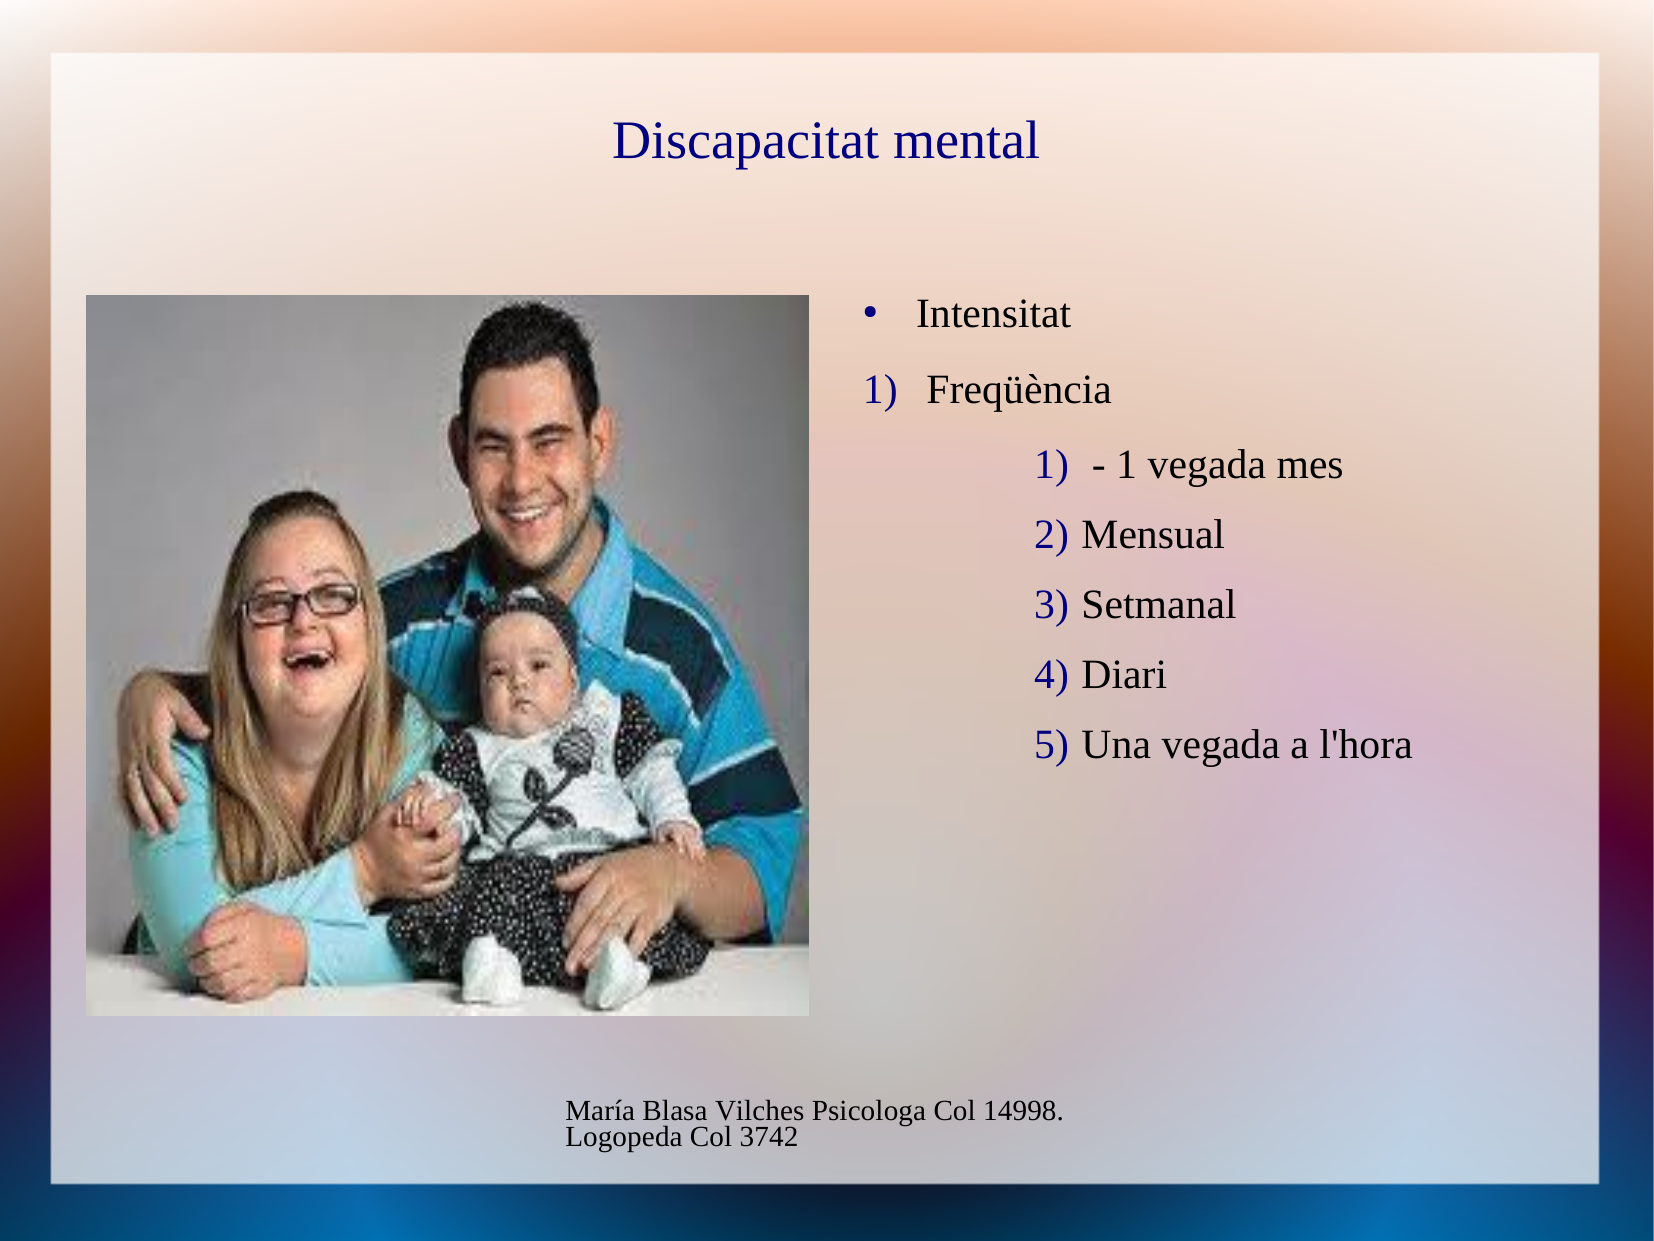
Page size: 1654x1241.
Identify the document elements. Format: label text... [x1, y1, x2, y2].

picture [0, 0, 1654, 1241]
title Discapacitat mental [82, 55, 1571, 225]
list Intensitat Freqüència - 1 vegada mes Mensual Setmanal Diari Una vegada a l'hora [845, 290, 1572, 1109]
